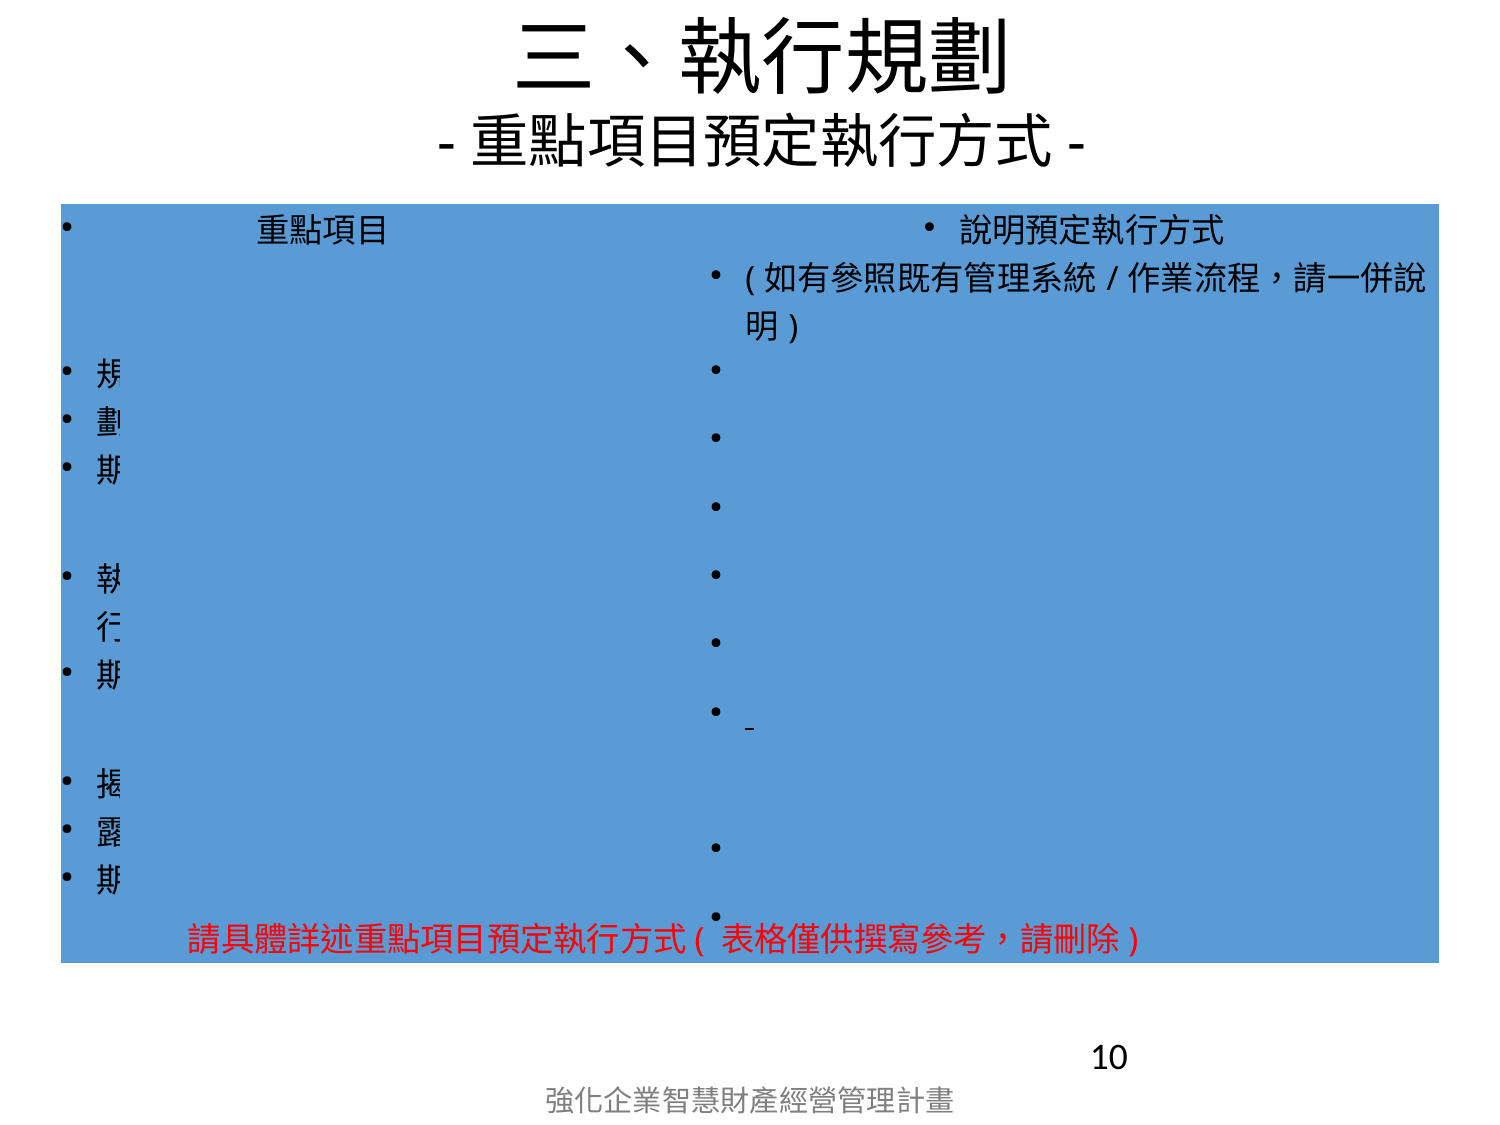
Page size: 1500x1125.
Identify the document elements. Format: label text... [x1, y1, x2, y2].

table_cell [120, 485, 710, 553]
table_cell [710, 348, 1439, 417]
table_cell [710, 485, 1439, 553]
table_cell [710, 690, 1439, 758]
table_cell [120, 690, 710, 758]
table_cell [120, 417, 710, 485]
table_cell [120, 553, 710, 622]
table_cell [120, 827, 710, 895]
title 三、執行規劃 -重點項目預定執行方式- [86, 0, 1437, 184]
table_header 說明預定執行方式 (如有參照既有管理系統/作業流程，請一併說明) [710, 204, 1439, 348]
table_cell [710, 827, 1439, 895]
table_cell 執行 期 [61, 553, 120, 758]
table_cell [710, 758, 1439, 827]
table_cell [120, 348, 710, 417]
table_cell [710, 417, 1439, 485]
table_cell [120, 622, 710, 690]
table_cell [710, 553, 1439, 622]
table_cell [710, 622, 1439, 690]
text_box 請具體詳述重點項目預定執行方式( 表格僅供撰寫參考，請刪除) [172, 910, 1307, 966]
table_cell [120, 895, 710, 963]
text_box 強化企業智慧財產經營管理計畫 [512, 1074, 988, 1125]
table_cell [710, 895, 1439, 963]
table_cell 規 劃 期 [61, 348, 120, 553]
table_cell 揭 露 期 [61, 758, 120, 963]
text_box 10 [1074, 1024, 1426, 1103]
table_cell [120, 758, 710, 827]
table_header 重點項目 [61, 204, 710, 348]
